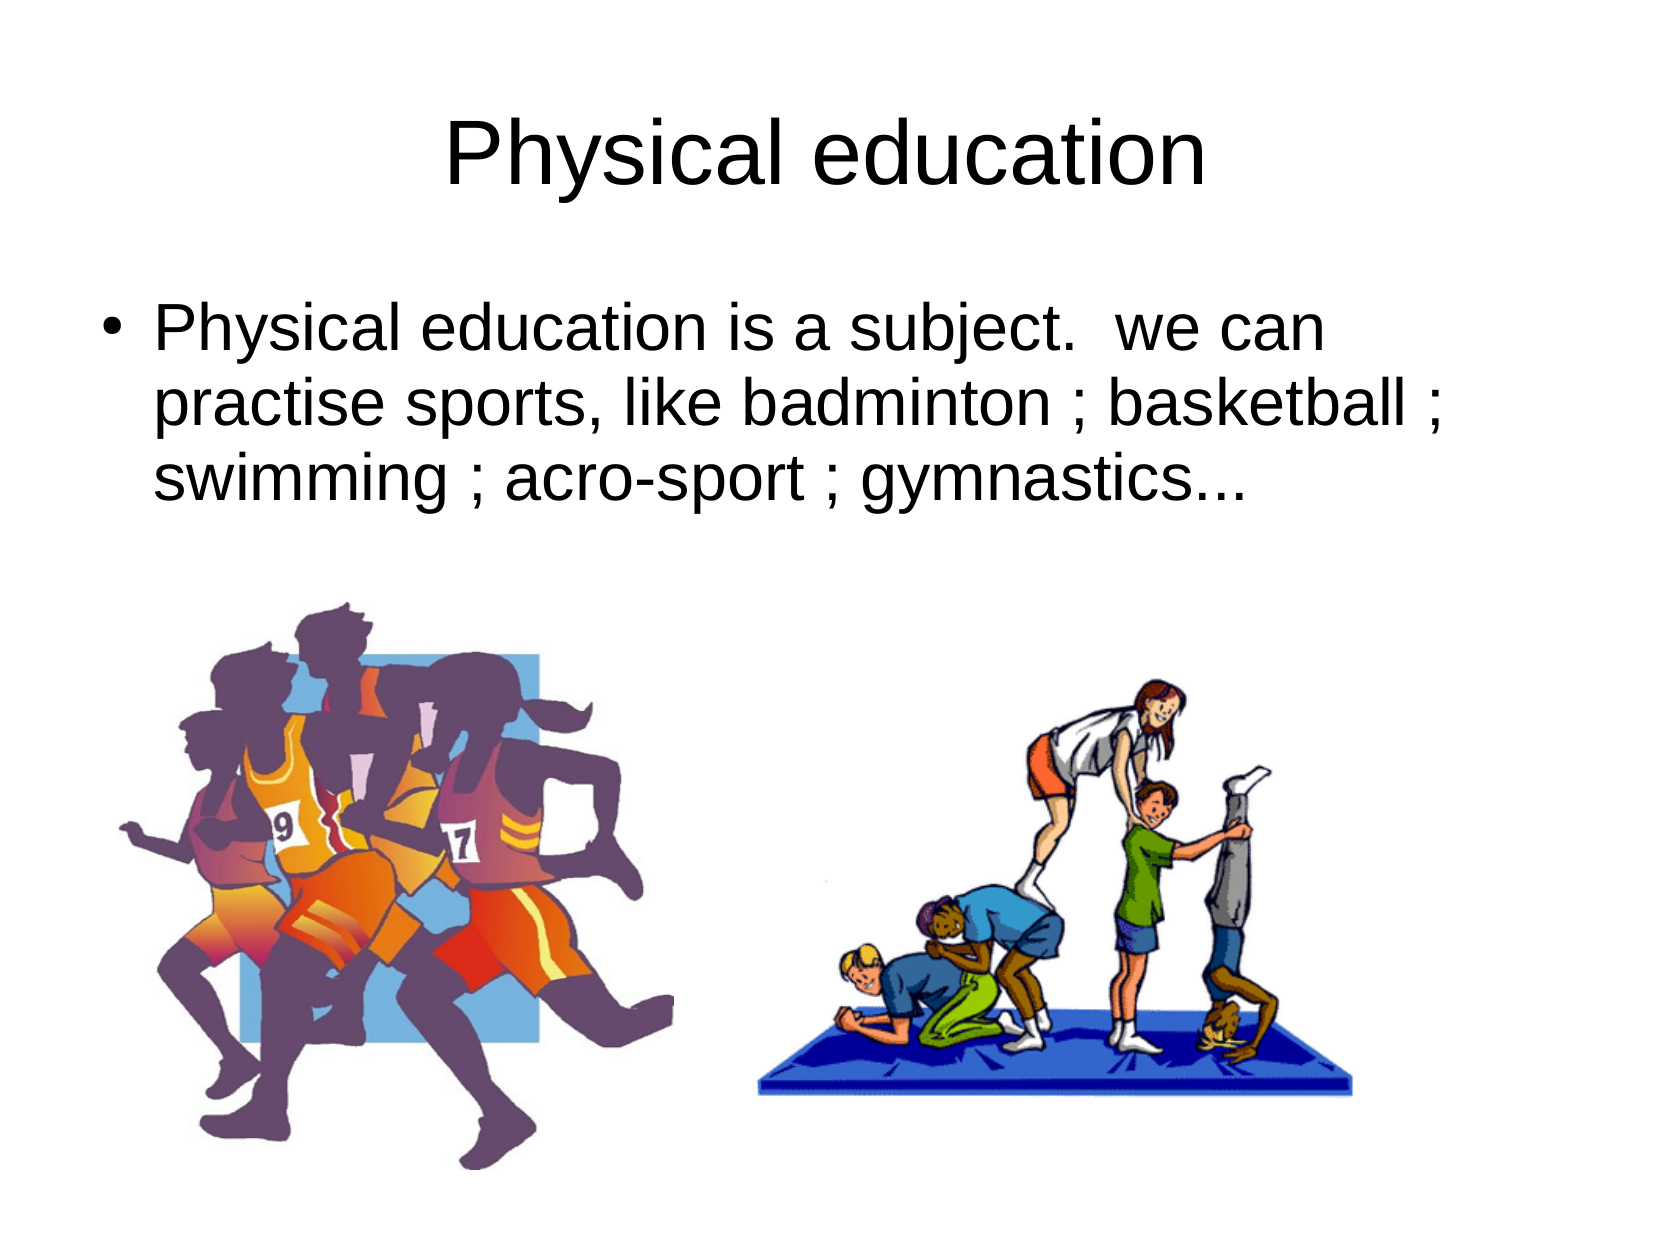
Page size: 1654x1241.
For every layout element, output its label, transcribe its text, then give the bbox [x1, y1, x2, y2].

picture [755, 676, 1356, 1099]
list Physical education is a subject. we can practise sports, like badminton ; basketball ; swimming ; acro-sport ; gymnastics... [82, 290, 1571, 1109]
picture [118, 602, 674, 1170]
title Physical education [82, 49, 1571, 257]
